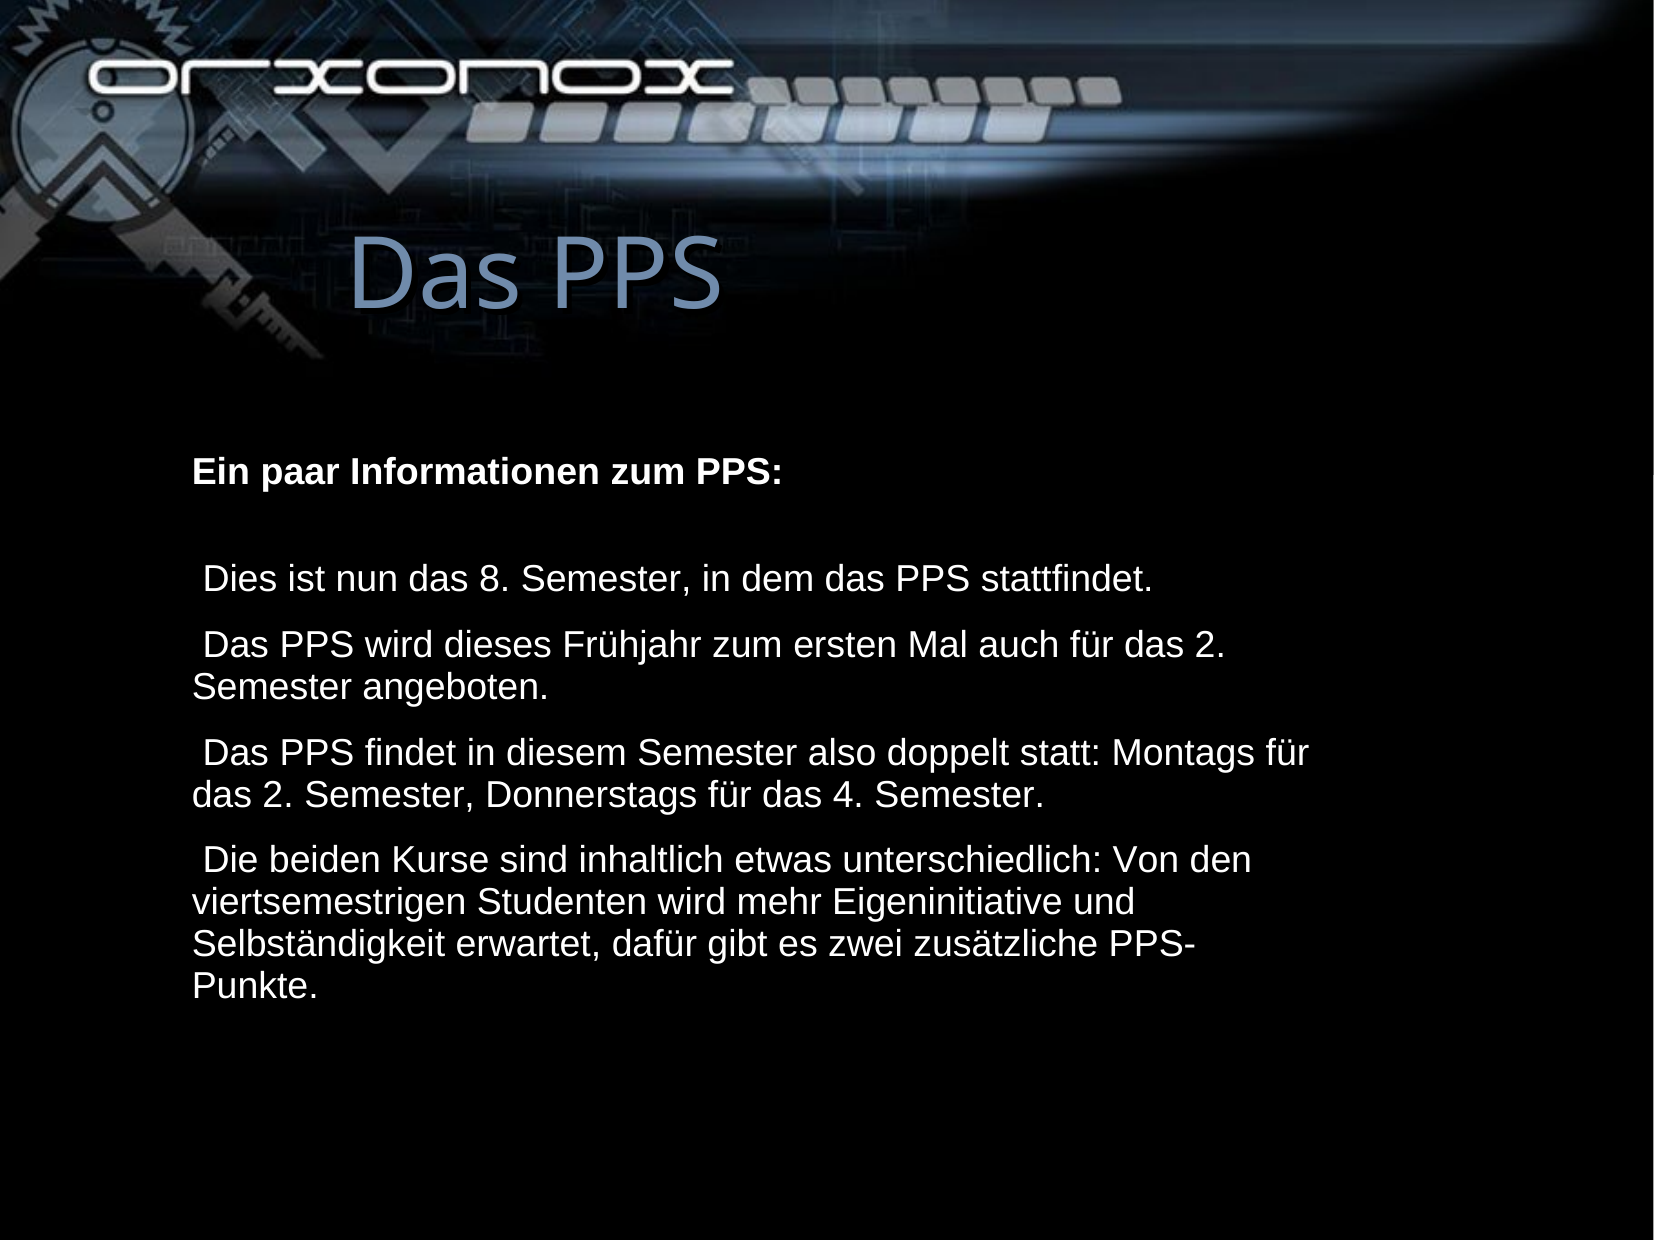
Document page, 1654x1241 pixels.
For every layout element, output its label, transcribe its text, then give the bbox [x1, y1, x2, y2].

text_box Das PPS [330, 194, 1306, 344]
text_box Ein paar Informationen zum PPS: Dies ist nun das 8. Semester, in dem das PPS stattfindet. Das PPS wird dieses Frühjahr zum ersten Mal auch für das 2. Semester angeboten. Das PPS findet in diesem Semester also doppelt statt: Montags für das 2. Semester, Donnerstags für das 4. Semester. Die beiden Kurse sind inhaltlich etwas unterschiedlich: Von den viertsemestrigen Studenten wird mehr Eigeninitiative und Selbständigkeit erwartet, dafür gibt es zwei zusätzliche PPS-Punkte. [177, 442, 1329, 1016]
picture [0, 0, 1654, 475]
